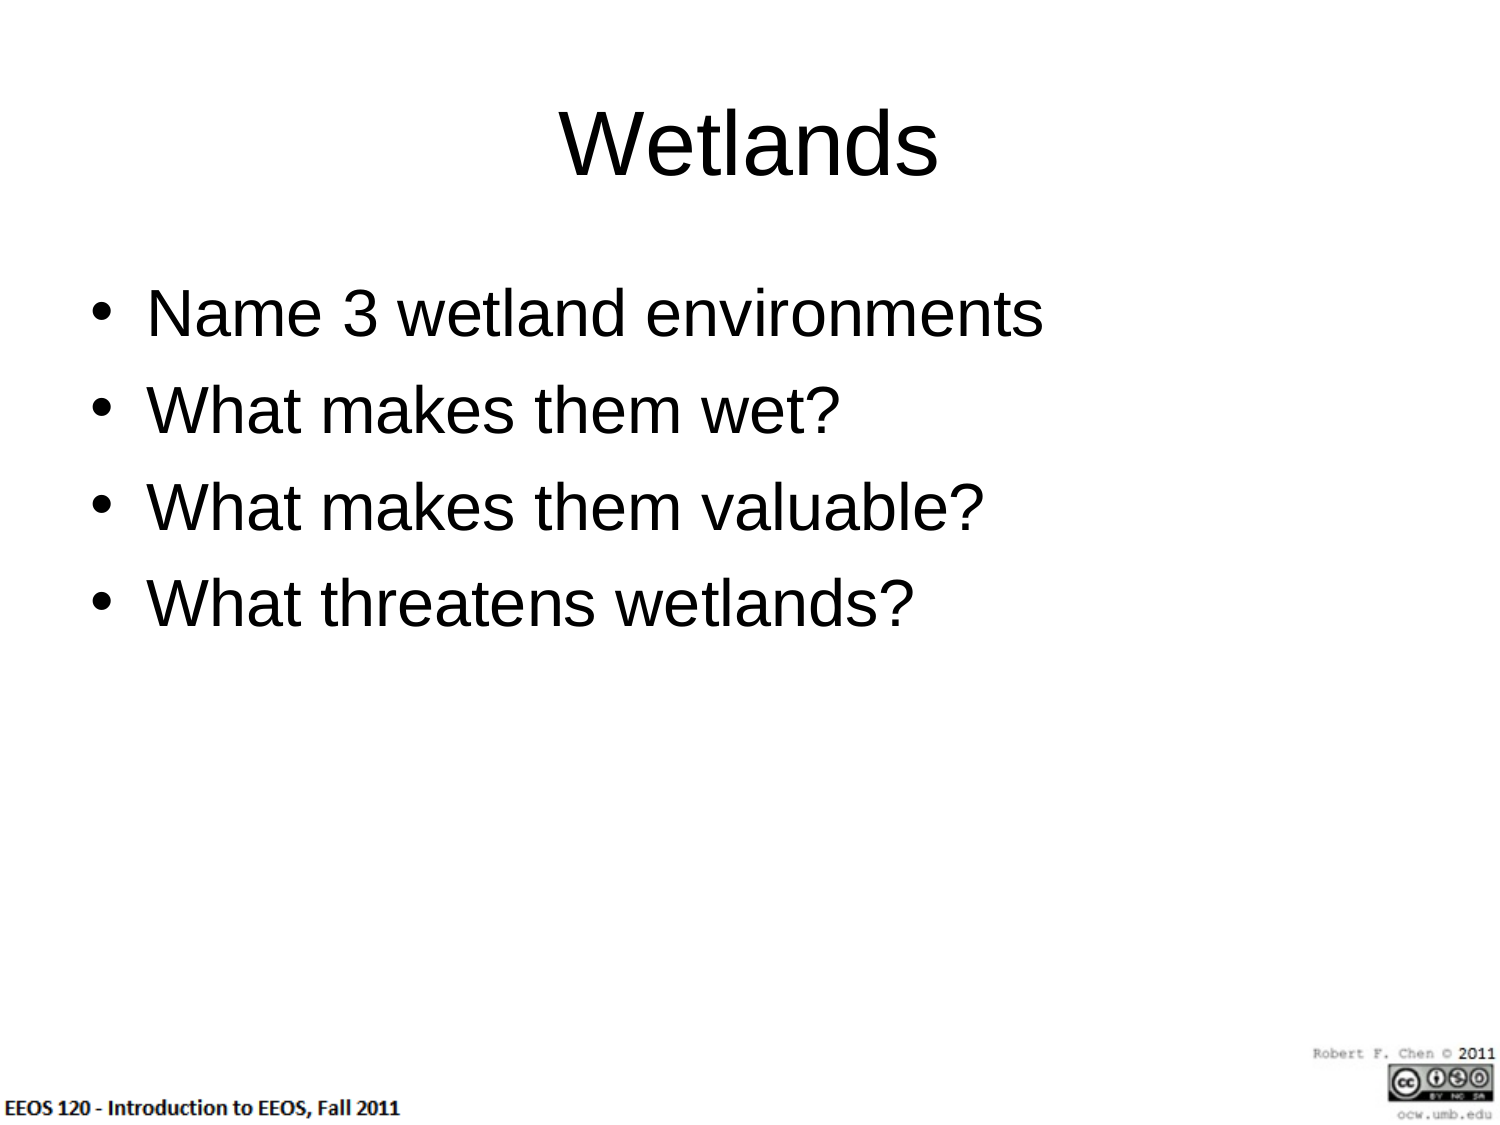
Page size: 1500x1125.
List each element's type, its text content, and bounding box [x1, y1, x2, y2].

picture [1304, 1042, 1500, 1125]
list Name 3 wetland environments What makes them wet? What makes them valuable? What threatens wetlands? [75, 262, 1426, 1006]
title Wetlands [75, 45, 1426, 233]
picture [0, 1090, 405, 1125]
